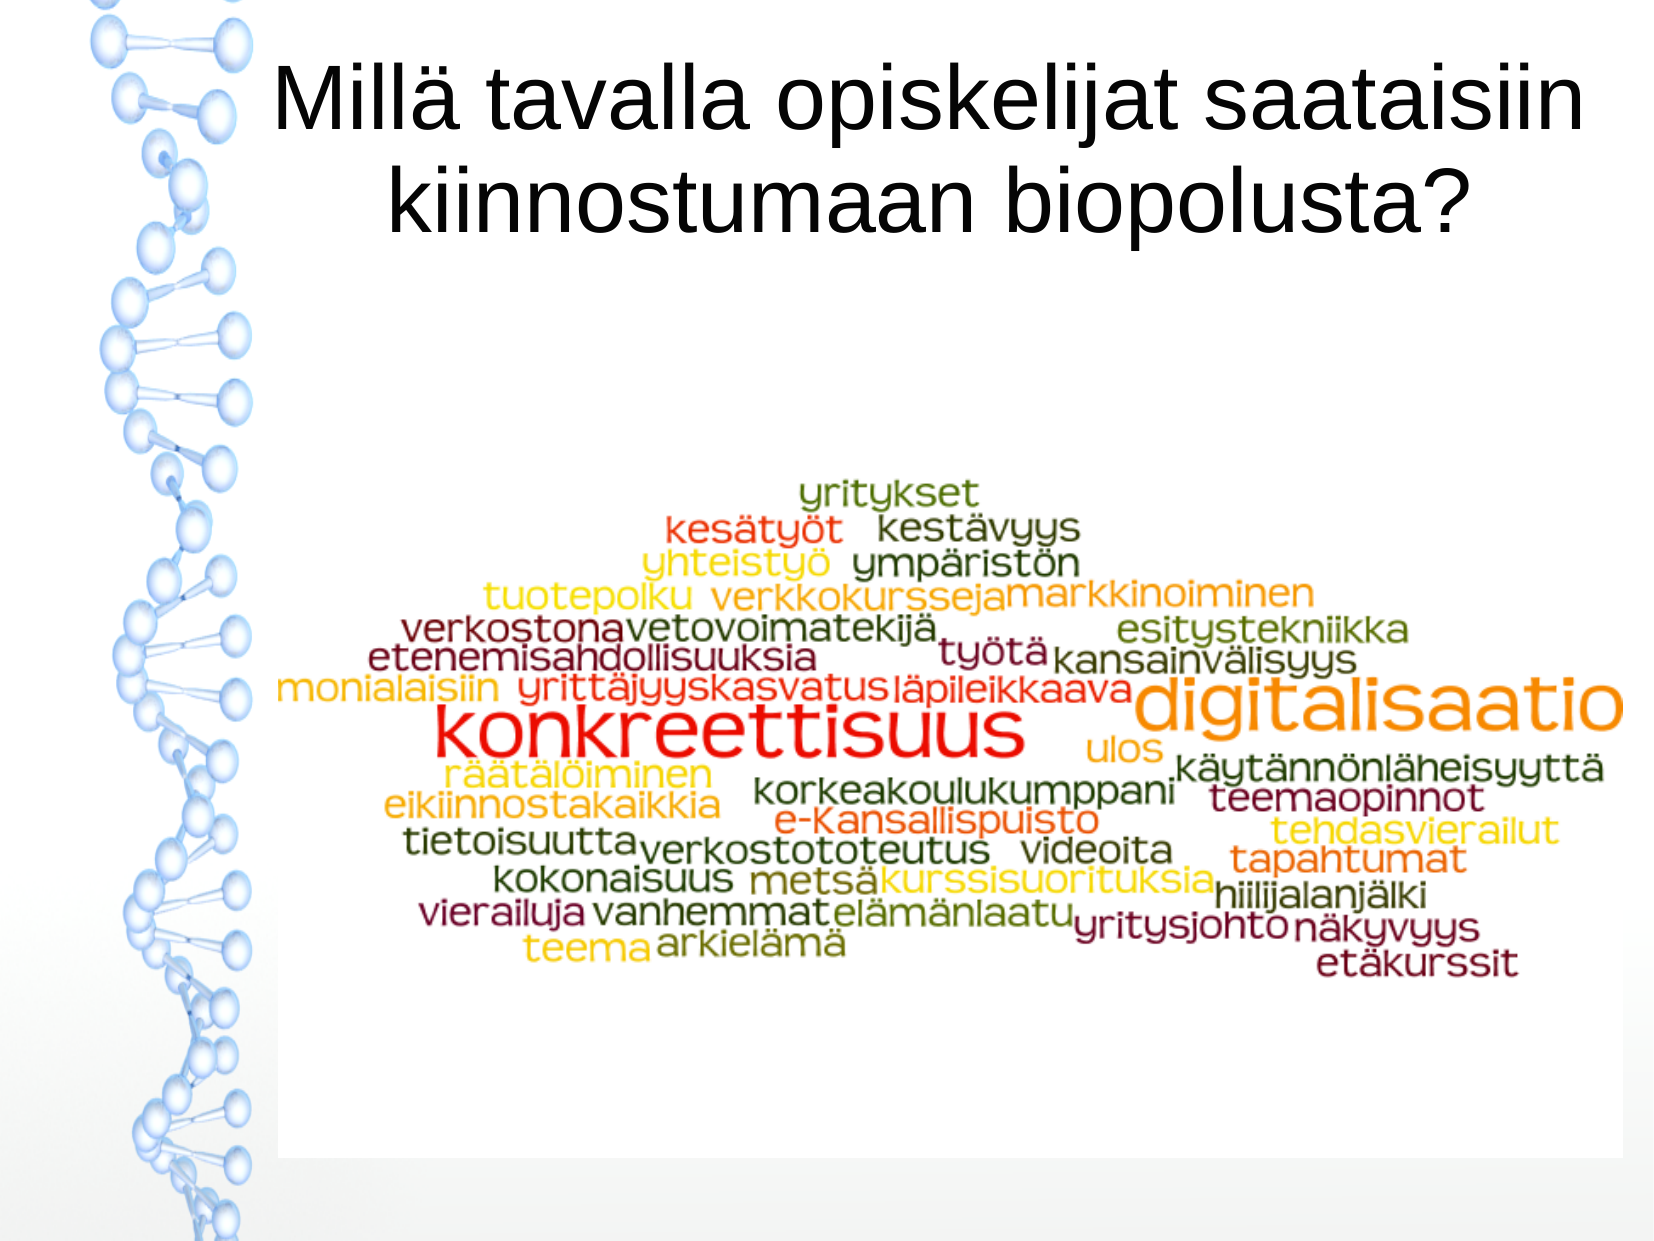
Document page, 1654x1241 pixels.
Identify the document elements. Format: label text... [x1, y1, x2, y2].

picture [0, 0, 1654, 1241]
title Millä tavalla opiskelijat saataisiin kiinnostumaan biopolusta? [265, 47, 1595, 253]
